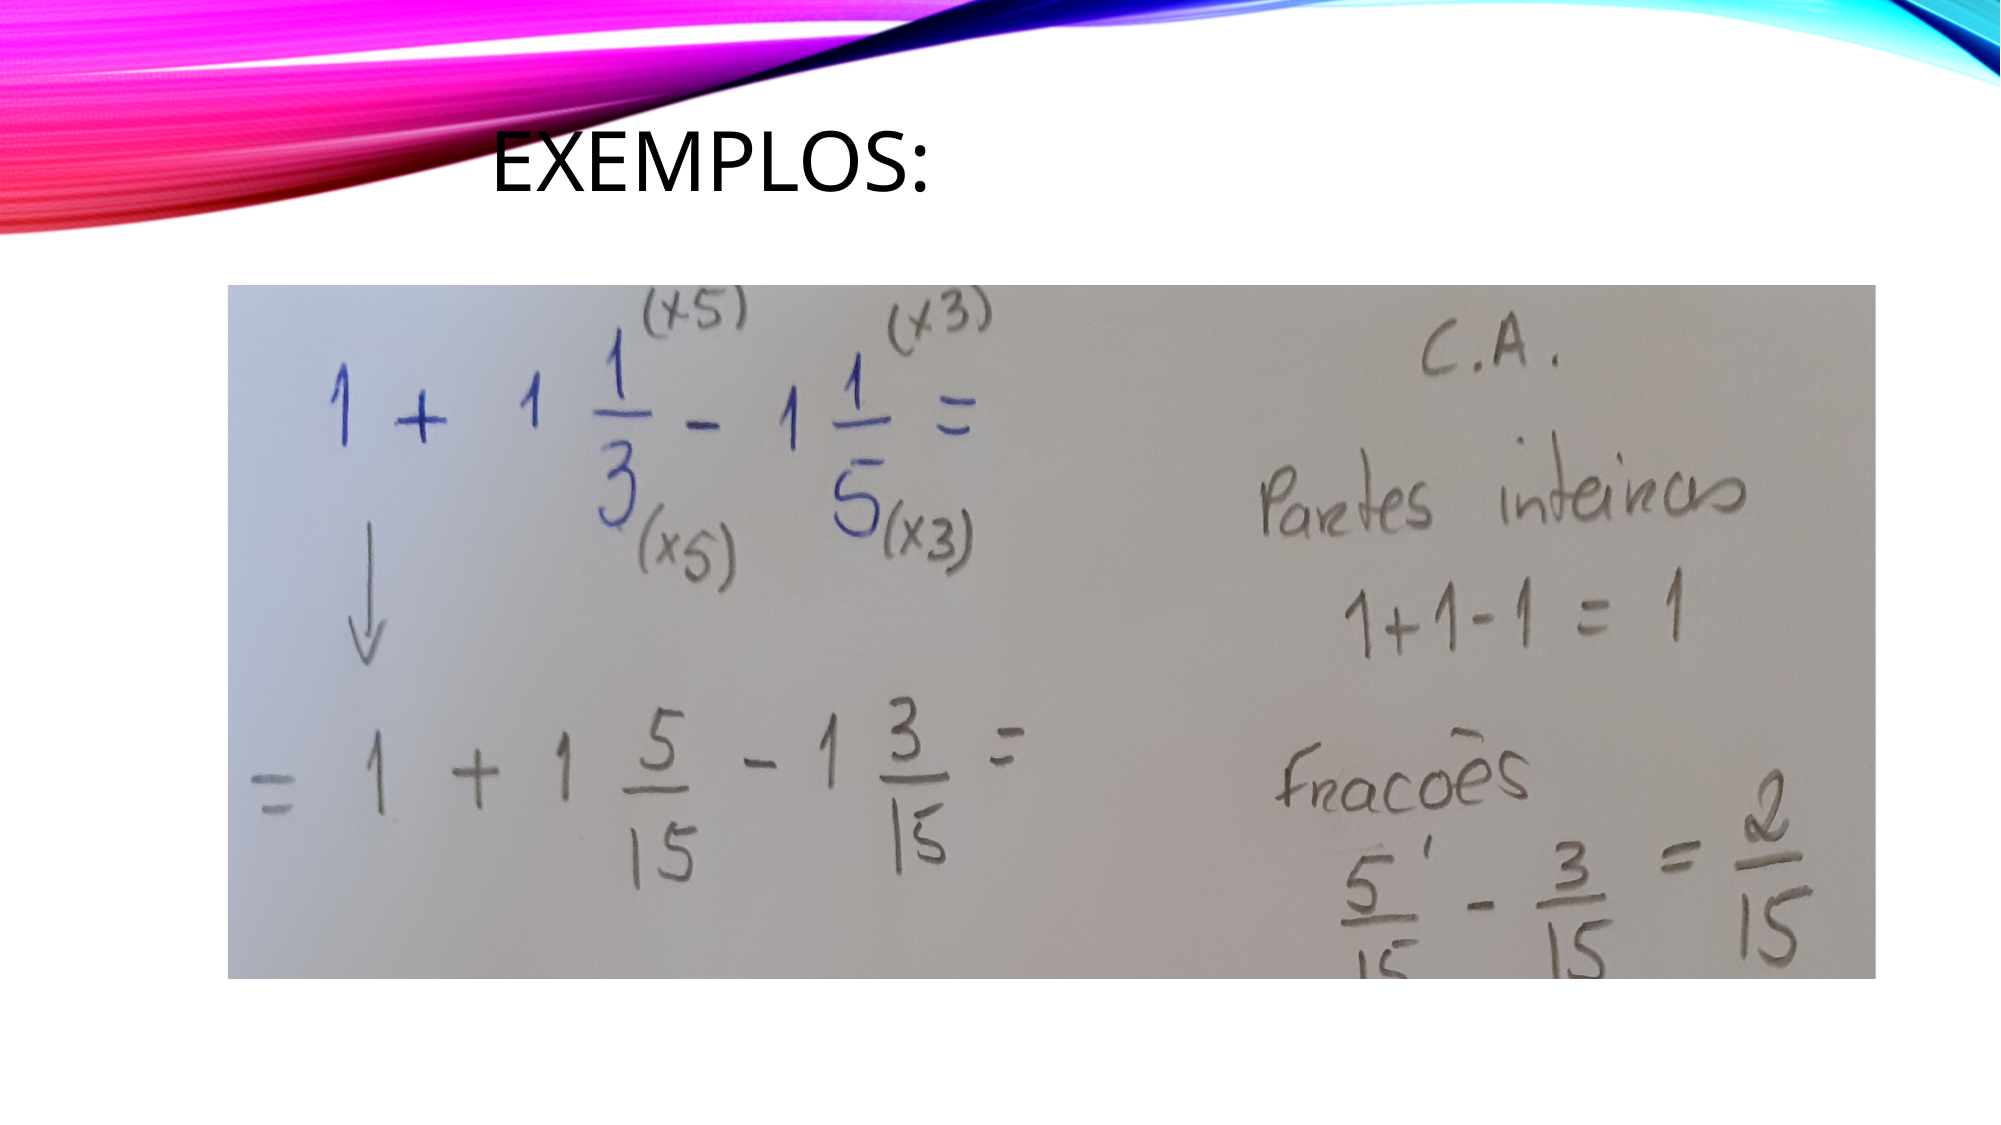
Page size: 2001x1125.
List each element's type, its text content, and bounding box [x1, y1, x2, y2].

title EXEMPLOS: [474, 58, 1888, 271]
picture [227, 285, 1876, 979]
